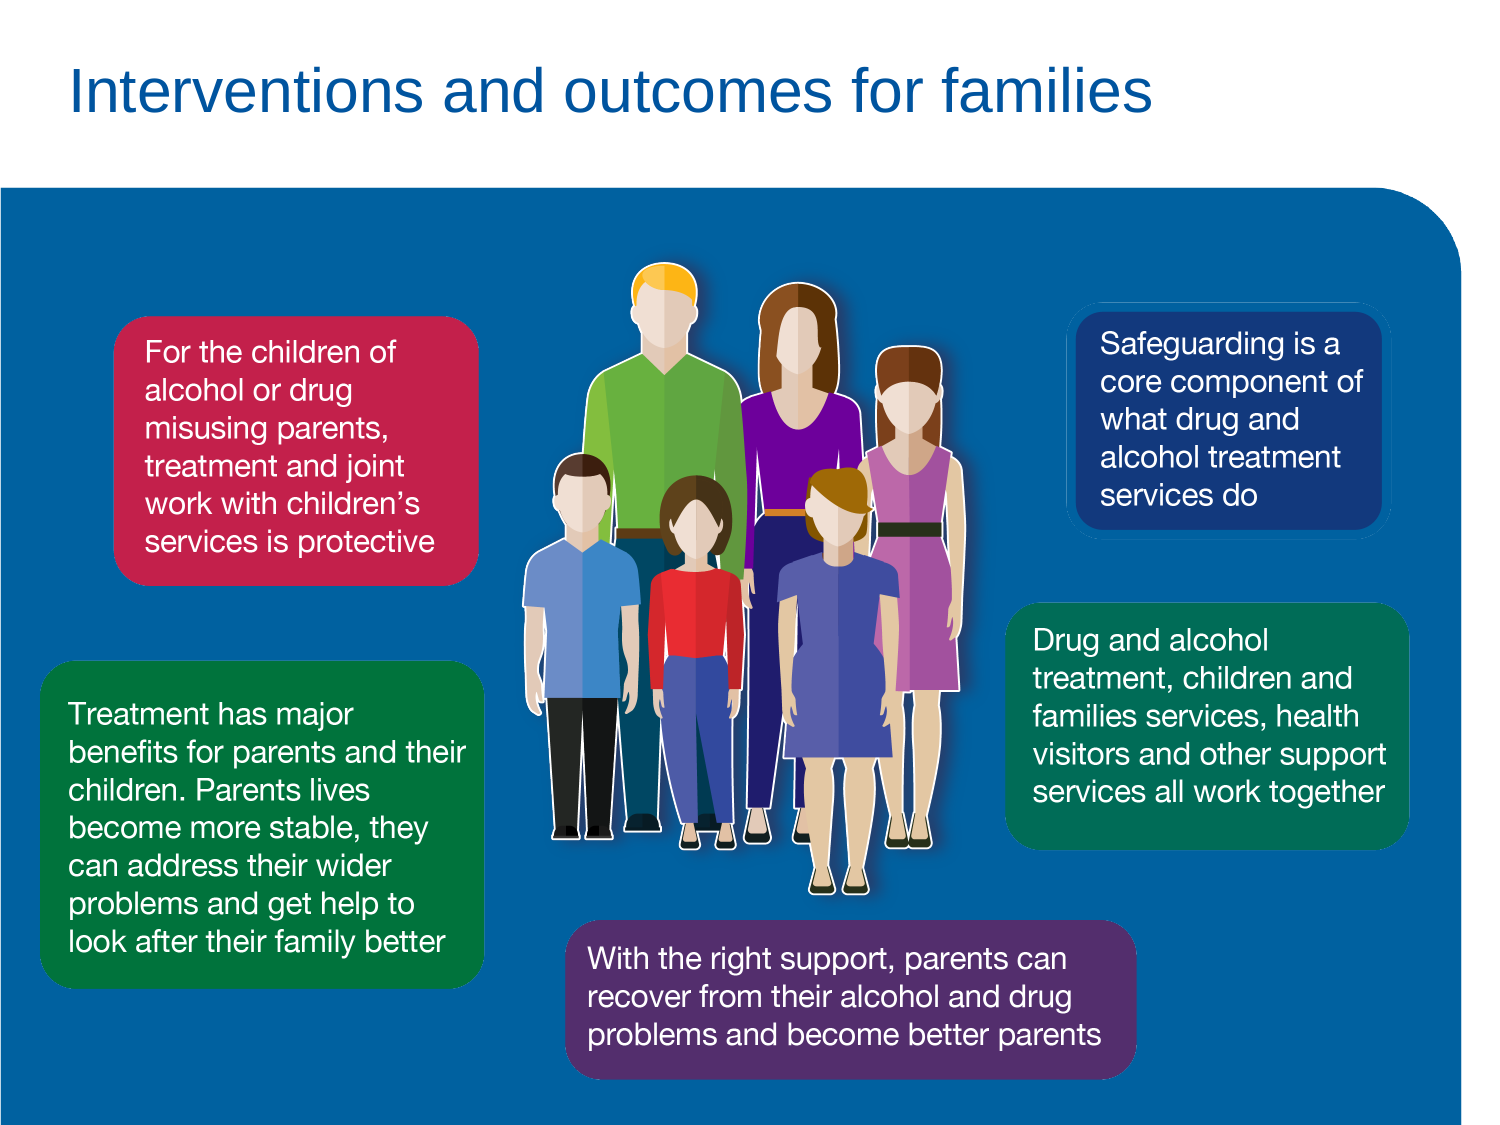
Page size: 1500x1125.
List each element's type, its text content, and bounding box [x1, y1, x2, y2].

text_box Interventions and outcomes for families [53, 33, 1269, 152]
picture [0, 1, 1500, 1125]
